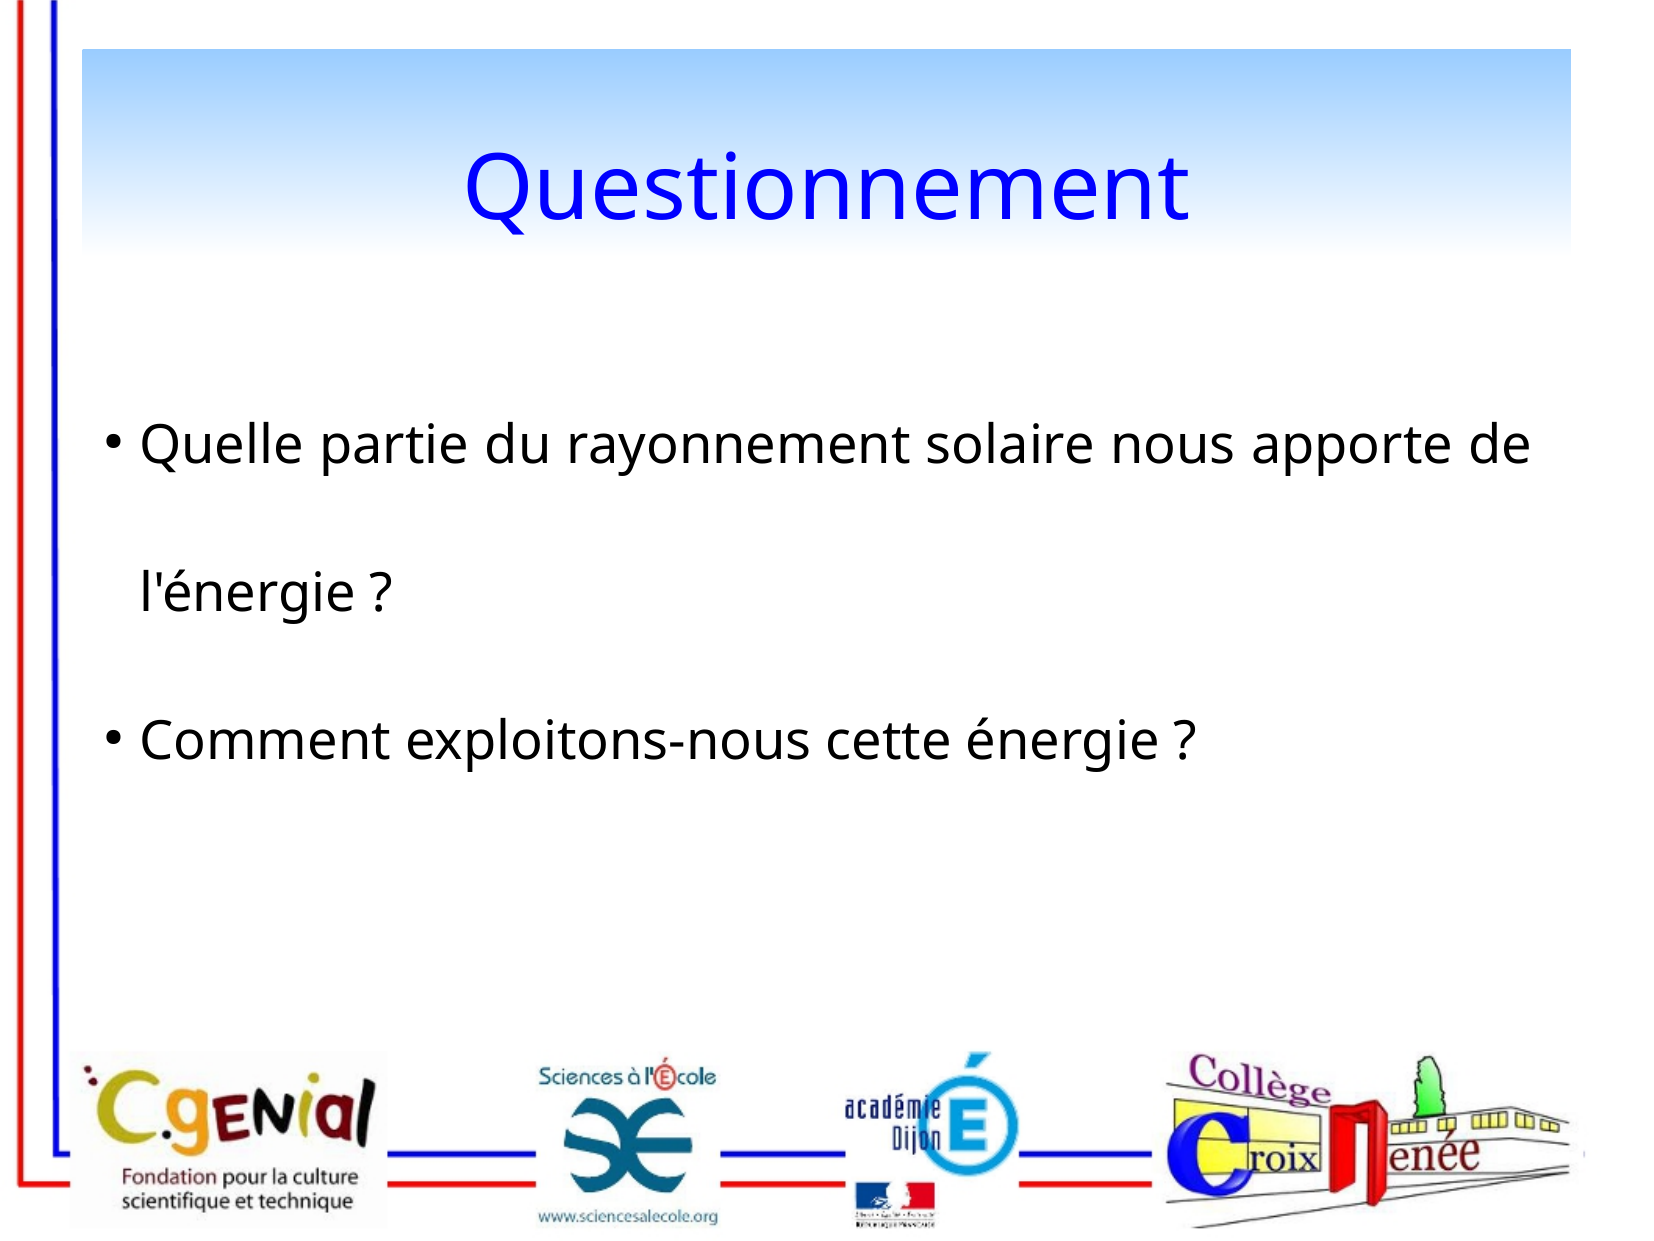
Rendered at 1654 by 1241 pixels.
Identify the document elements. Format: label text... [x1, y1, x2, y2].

text_box Quelle partie du rayonnement solaire nous apporte de l'énergie ? Comment exploitons-nous cette énergie ? [88, 324, 1549, 669]
picture [0, 0, 1654, 1241]
title Questionnement [82, 49, 1571, 257]
